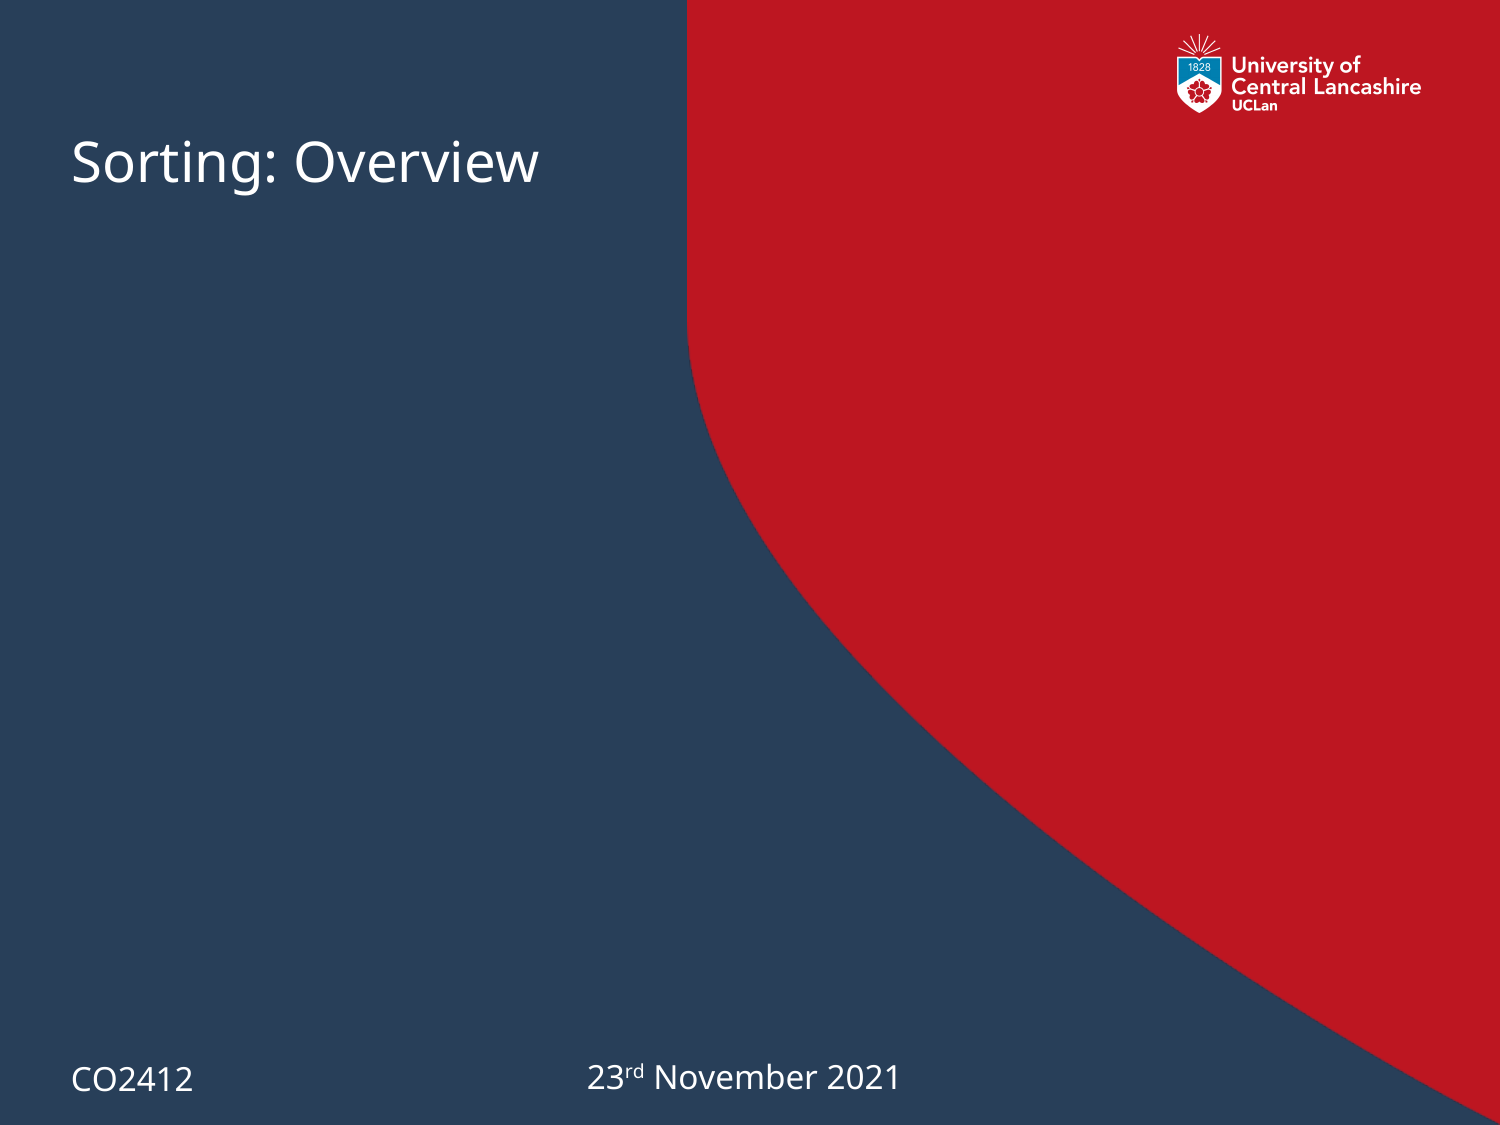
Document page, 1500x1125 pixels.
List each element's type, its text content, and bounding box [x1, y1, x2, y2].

text_box Sorting: Overview [56, 39, 1185, 281]
picture [687, 0, 1500, 1125]
